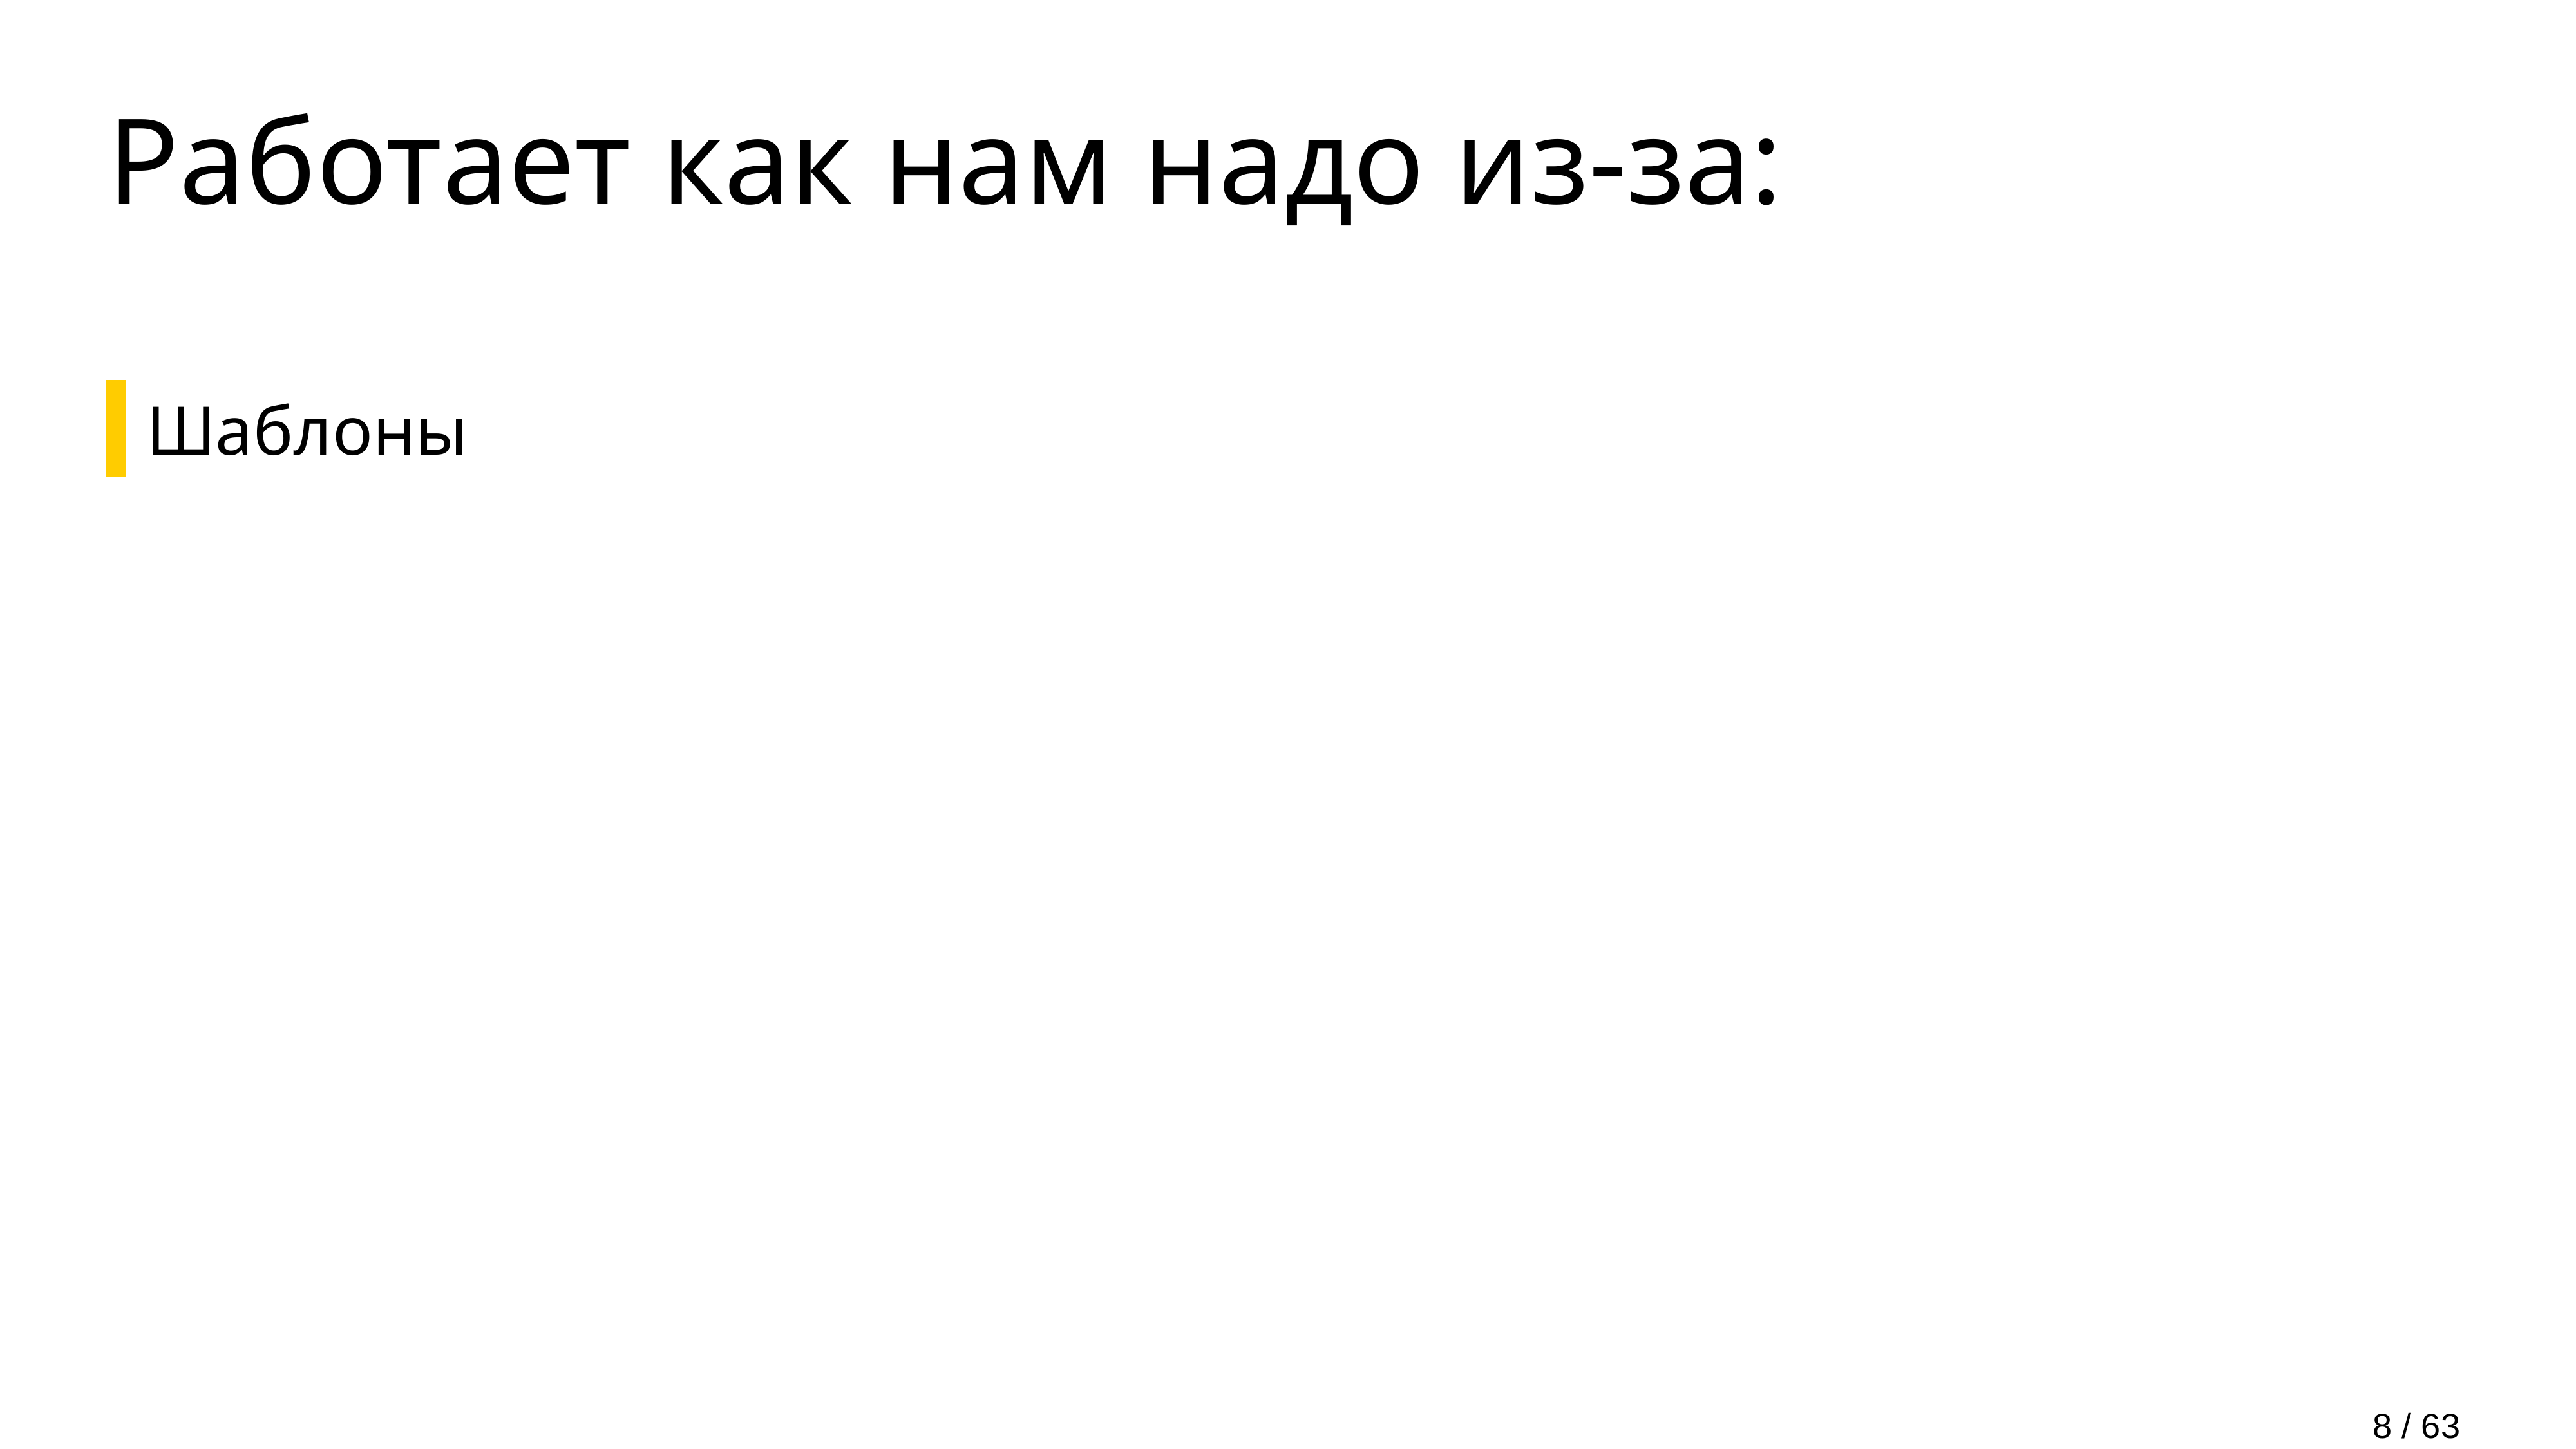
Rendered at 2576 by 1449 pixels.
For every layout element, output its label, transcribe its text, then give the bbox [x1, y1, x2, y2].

title Работает как нам надо из-за: [108, 80, 2468, 242]
text_box <number> / 63 [2363, 1402, 2576, 1449]
text_box Шаблоны [96, 364, 2512, 1419]
